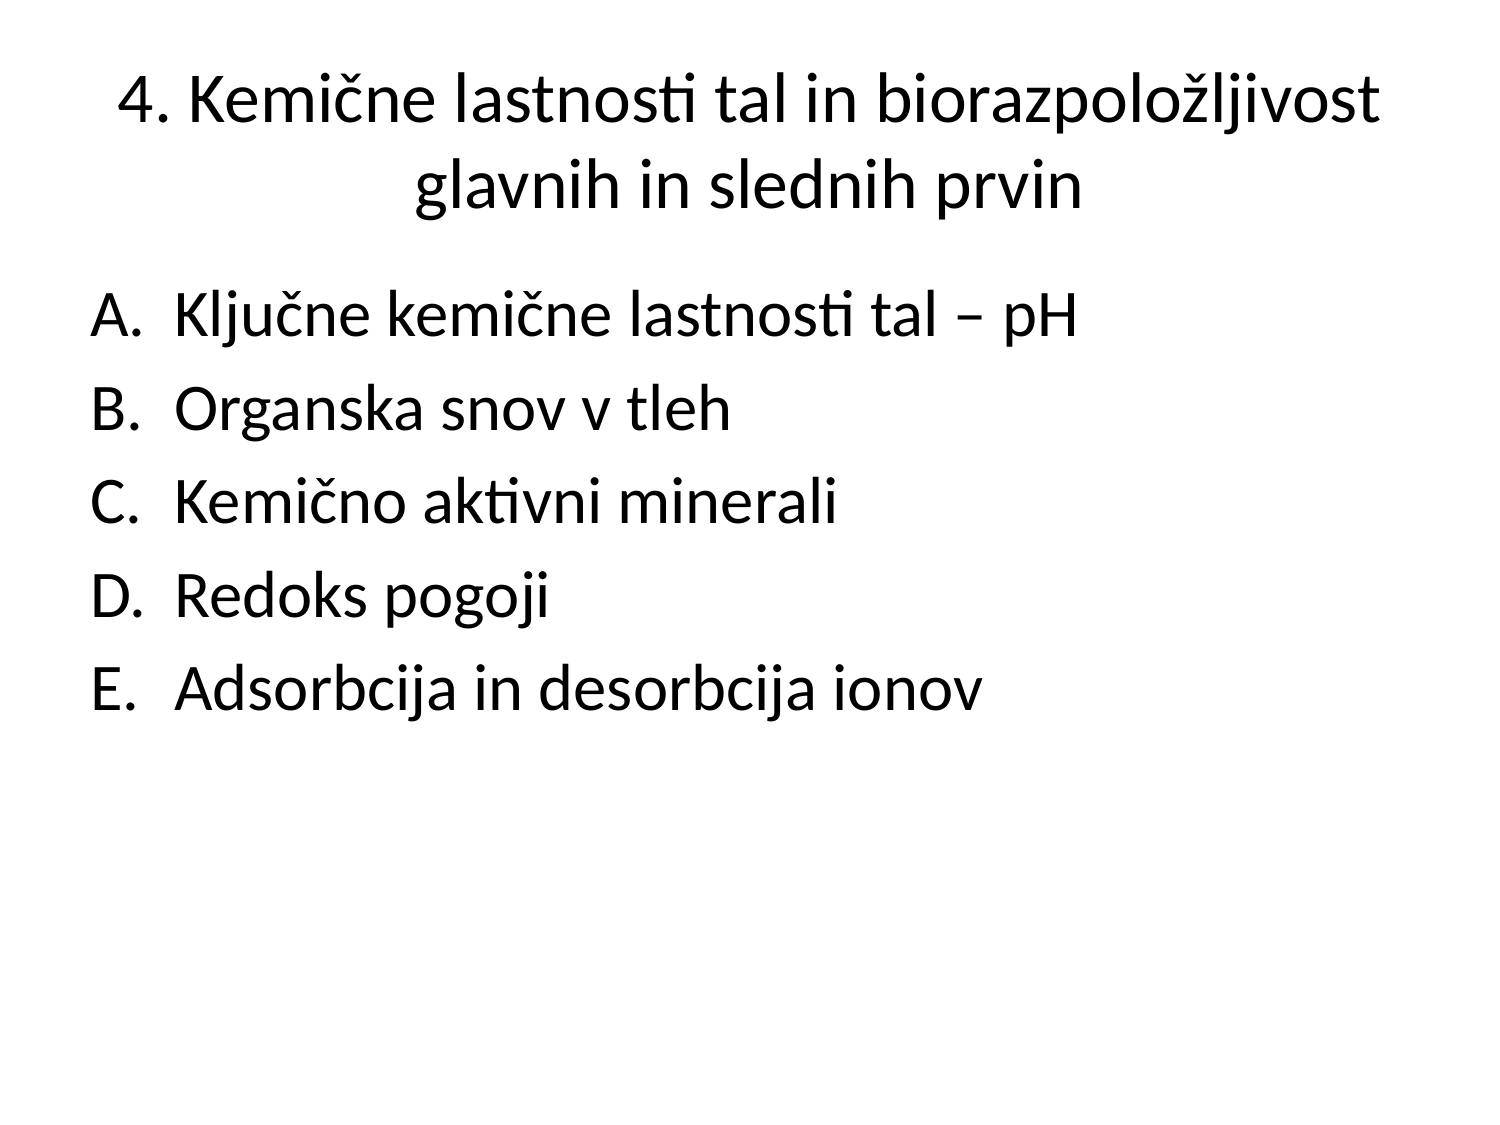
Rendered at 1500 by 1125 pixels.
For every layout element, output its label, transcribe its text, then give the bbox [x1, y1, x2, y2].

list Ključne kemične lastnosti tal – pH Organska snov v tleh Kemično aktivni minerali Redoks pogoji Adsorbcija in desorbcija ionov [75, 262, 1425, 1005]
title 4. Kemične lastnosti tal in biorazpoložljivost glavnih in slednih prvin [0, 42, 1500, 231]
